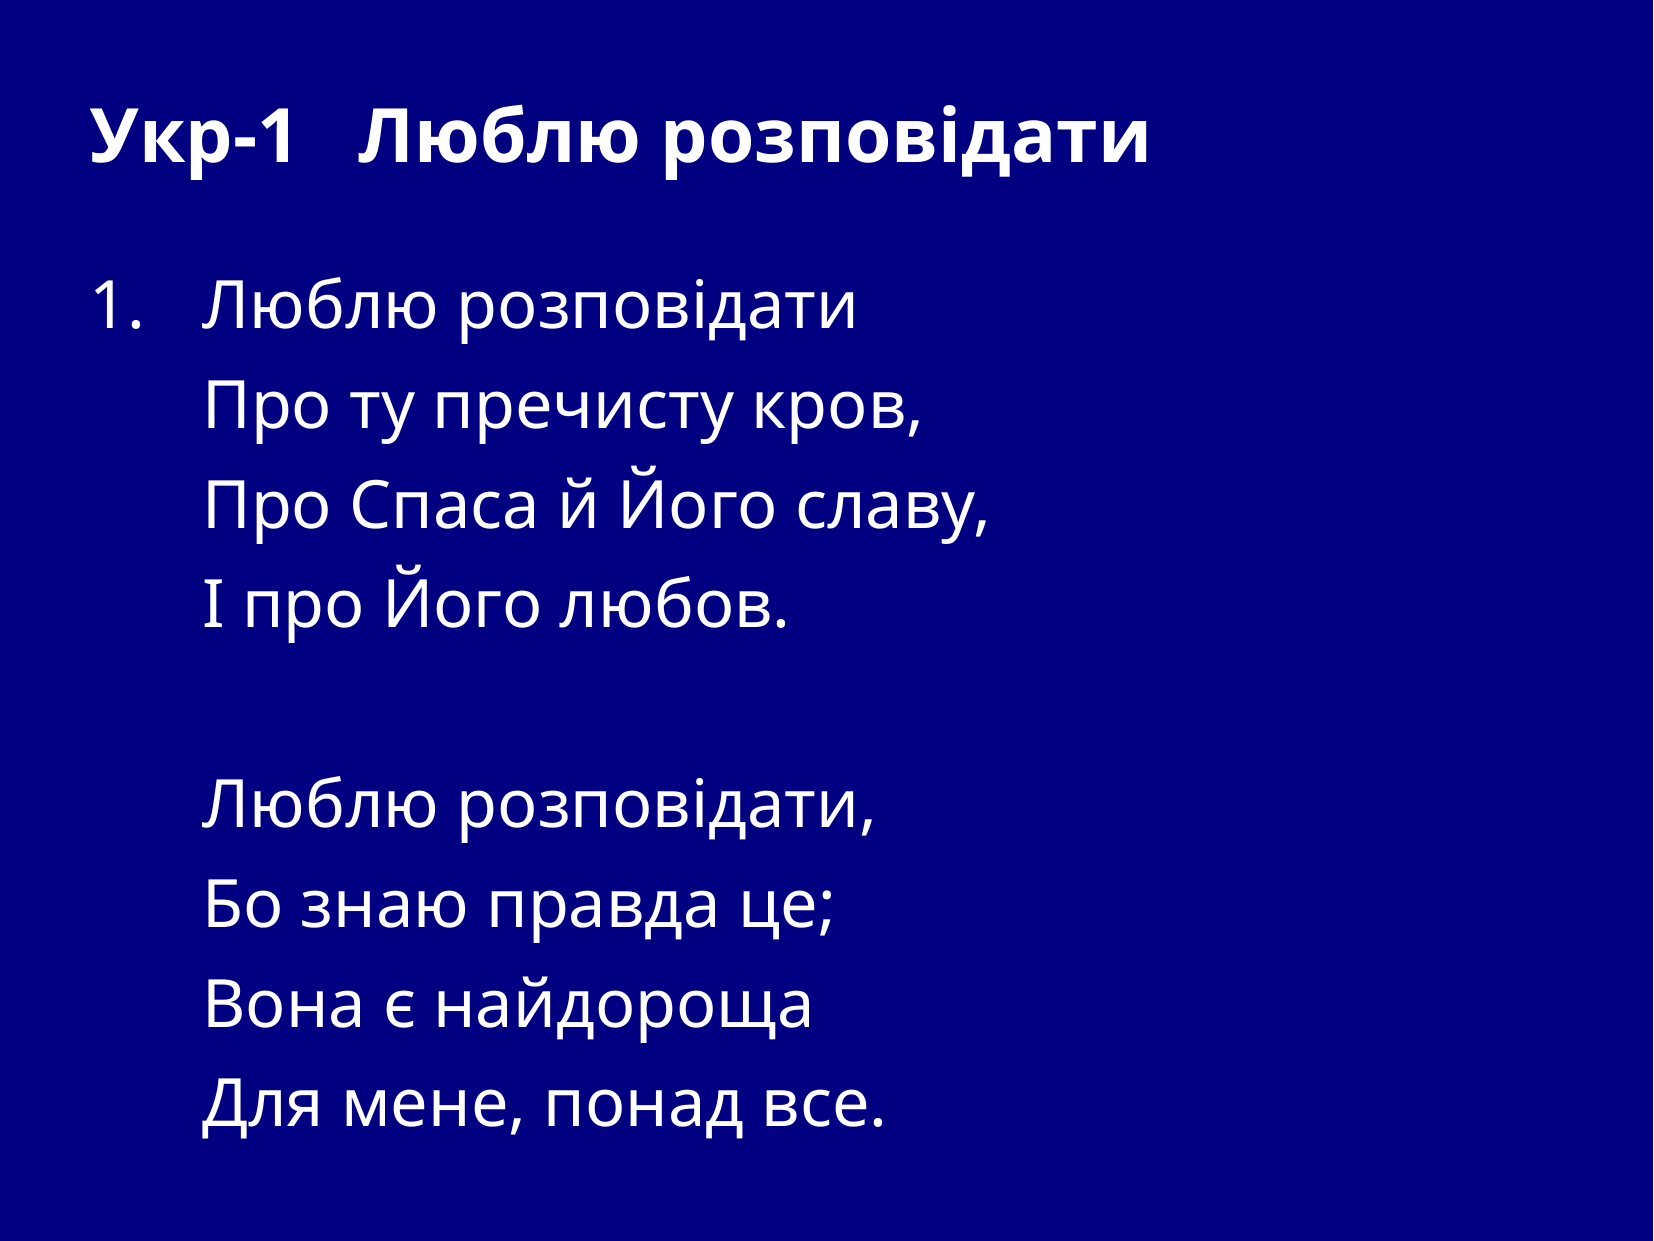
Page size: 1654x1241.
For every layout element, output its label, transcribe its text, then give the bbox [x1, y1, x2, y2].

text_box Укр-1 Люблю розповідати [75, 75, 1576, 188]
text_box 1. Люблю розповідати Про ту пречисту кров, Про Спаса й Його славу, І про Його любов. Люблю розповідати, Бо знаю правда це; Вона є найдороща Для мене, понад все. [75, 188, 1576, 1163]
